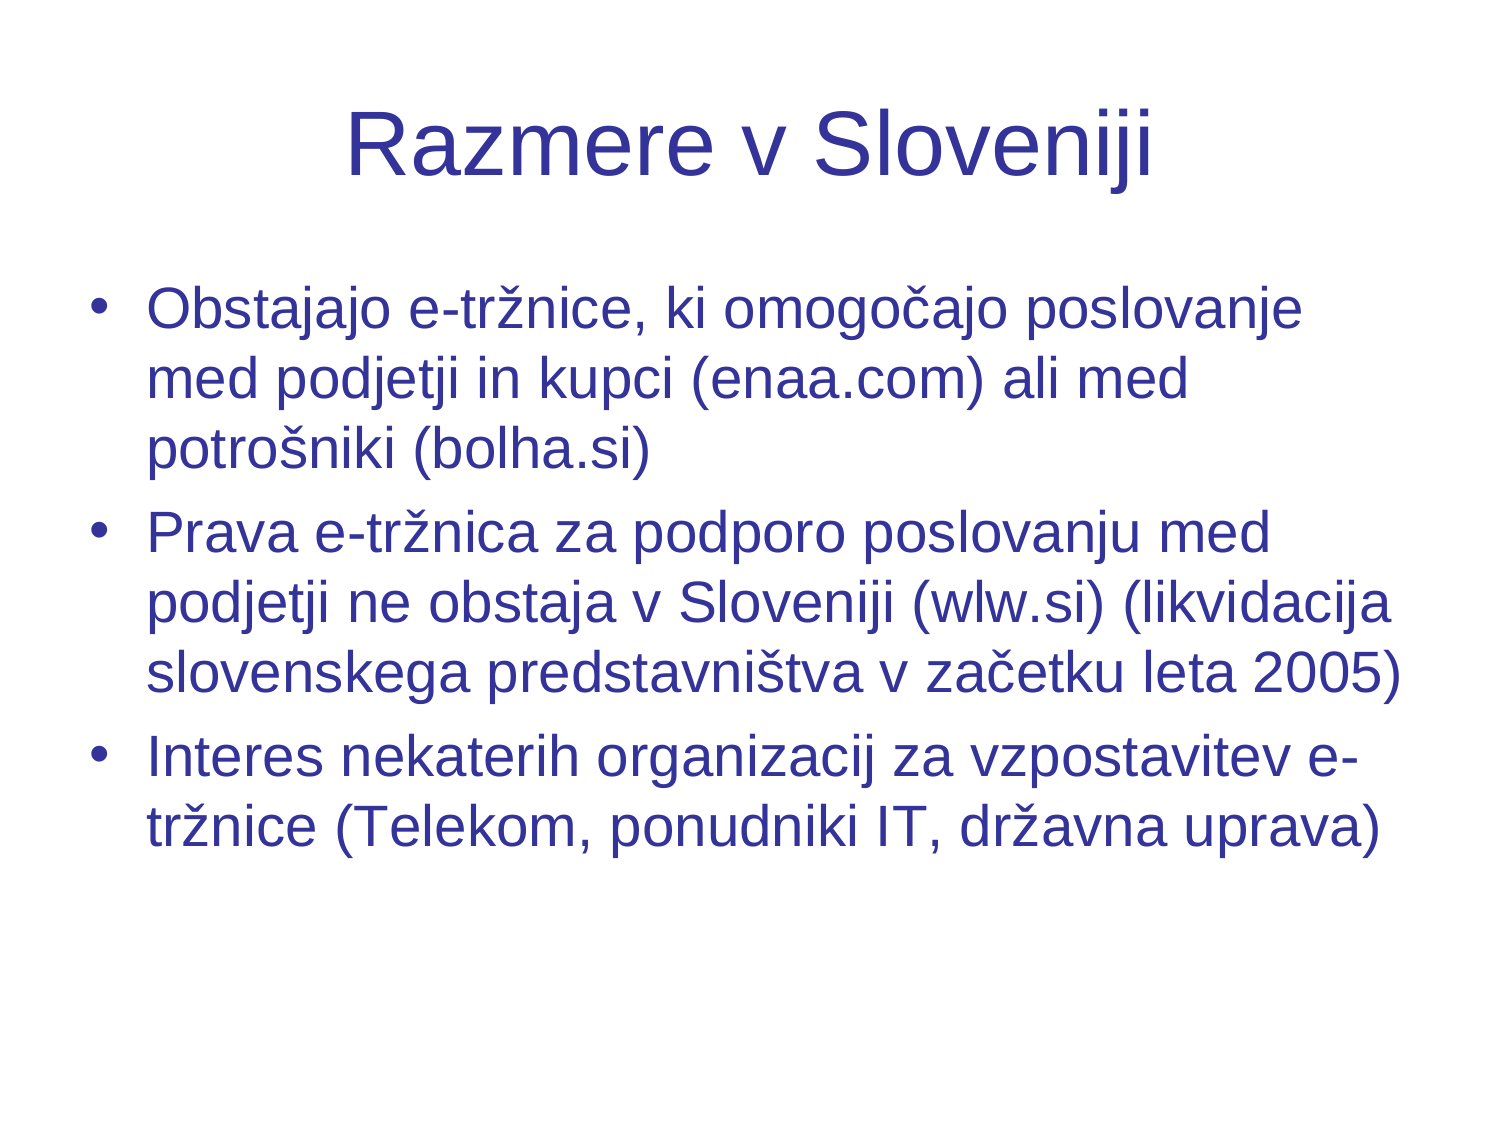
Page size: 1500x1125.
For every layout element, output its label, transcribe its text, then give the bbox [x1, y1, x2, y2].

title Razmere v Sloveniji [75, 45, 1426, 233]
list Obstajajo e-tržnice, ki omogočajo poslovanje med podjetji in kupci (enaa.com) ali med potrošniki (bolha.si) Prava e-tržnica za podporo poslovanju med podjetji ne obstaja v Sloveniji (wlw.si) (likvidacija slovenskega predstavništva v začetku leta 2005) Interes nekaterih organizacij za vzpostavitev e-tržnice (Telekom, ponudniki IT, državna uprava) [75, 262, 1426, 1006]
